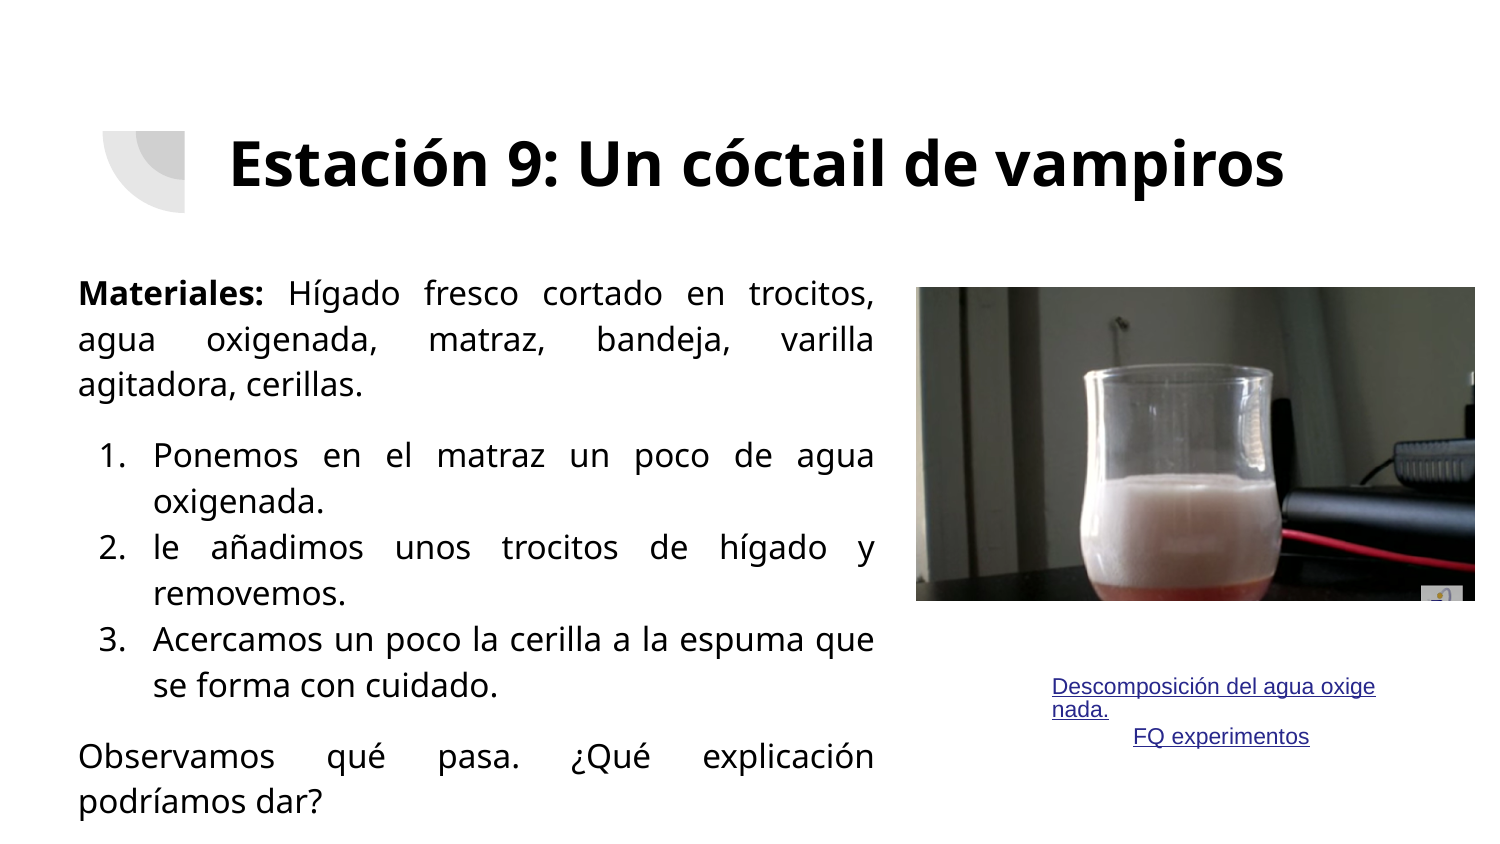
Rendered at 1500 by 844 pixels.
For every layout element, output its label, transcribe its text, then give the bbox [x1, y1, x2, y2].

picture [916, 287, 1475, 601]
list Materiales: Hígado fresco cortado en trocitos, agua oxigenada, matraz, bandeja, varilla agitadora, cerillas. Ponemos en el matraz un poco de agua oxigenada. le añadimos unos trocitos de hígado y removemos. Acercamos un poco la cerilla a la espuma que se forma con cuidado. Observamos qué pasa. ¿Qué explicación podríamos dar? [62, 250, 892, 803]
title Estación 9: Un cóctail de vampiros [213, 98, 1433, 263]
text_box Descomposición del agua oxigenada. FQ experimentos [1036, 656, 1400, 736]
